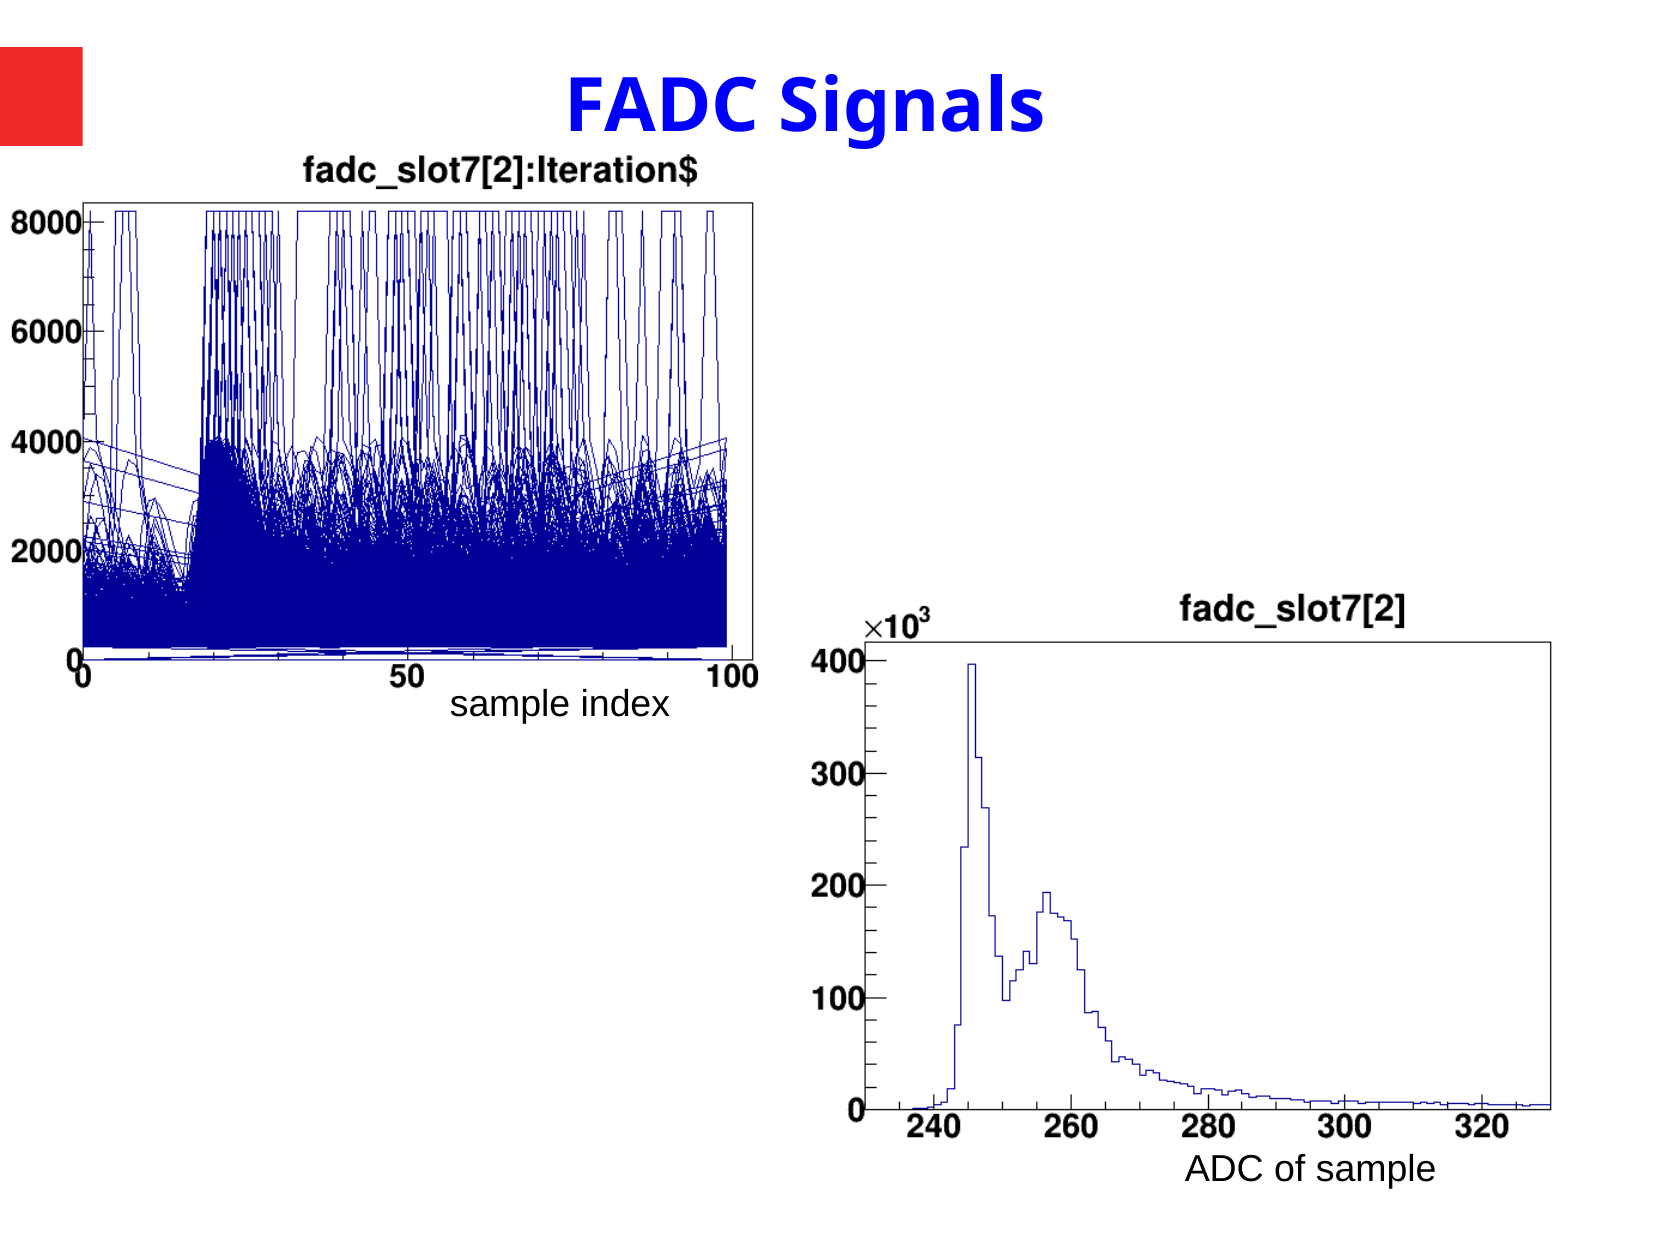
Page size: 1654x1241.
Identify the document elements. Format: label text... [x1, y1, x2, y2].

text_box ADC of sample [1170, 1140, 1456, 1197]
title FADC Signals [88, 51, 1542, 154]
picture [0, 146, 1636, 1169]
text_box sample index [435, 675, 721, 732]
